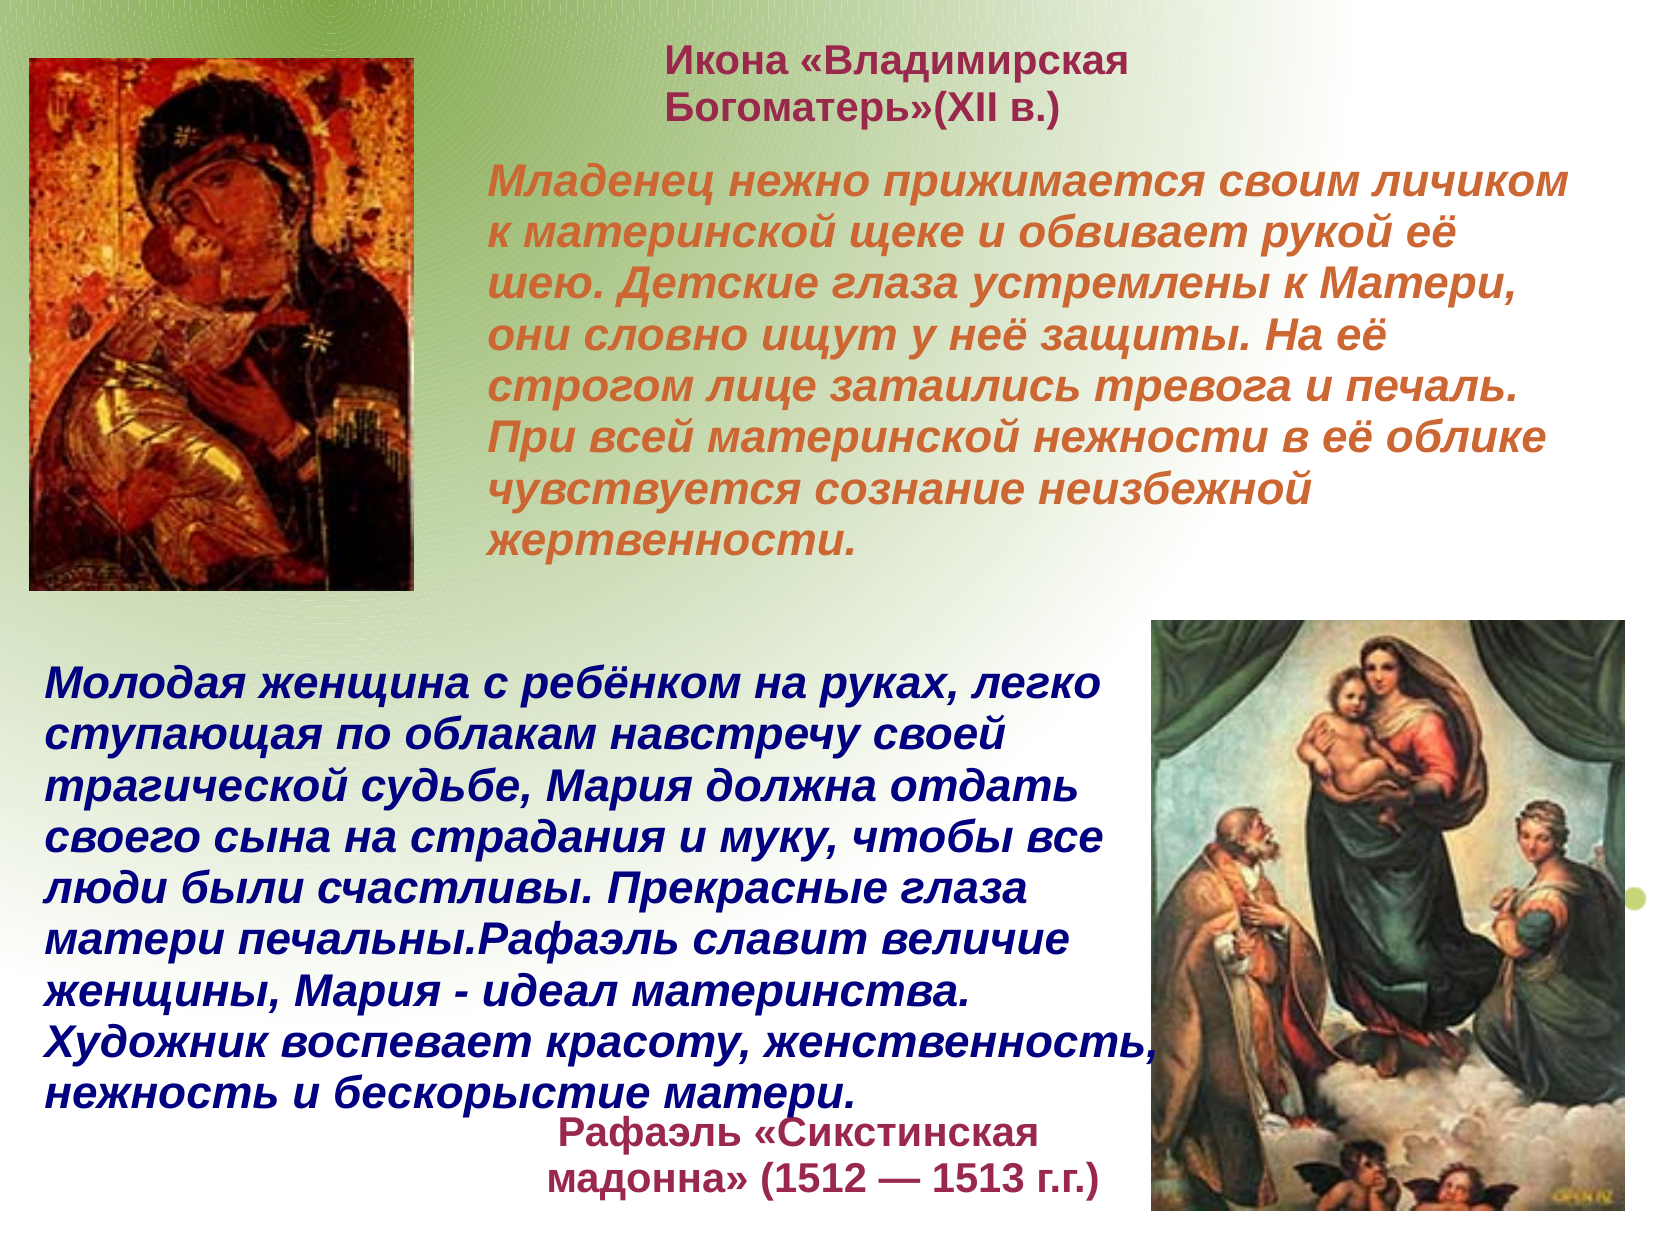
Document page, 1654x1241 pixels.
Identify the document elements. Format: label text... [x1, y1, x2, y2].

text_box Икона «Владимирская Богоматерь»(XII в.) [649, 29, 1152, 140]
text_box Младенец нежно прижимается своим личиком к материнской щеке и обвивает рукой её шею. Детские глаза устремлены к Матери, они словно ищут у неё защиты. На её строгом лице затаились тревога и печаль. При всей материнской нежности в её облике чувствуется сознание неизбежной жертвенности. [472, 147, 1595, 577]
picture [1151, 620, 1654, 1211]
picture [29, 58, 414, 591]
text_box Молодая женщина с ребёнком на руках, легко ступающая по облакам навстречу своей трагической судьбе, Мария должна отдать своего сына на страдания и муку, чтобы все люди были счастливы. Прекрасные глаза матери печальны.Рафаэль славит величие женщины, Мария - идеал материнства. Художник воспевает красоту, женственность, нежность и бескорыстие матери. [29, 649, 1211, 1211]
